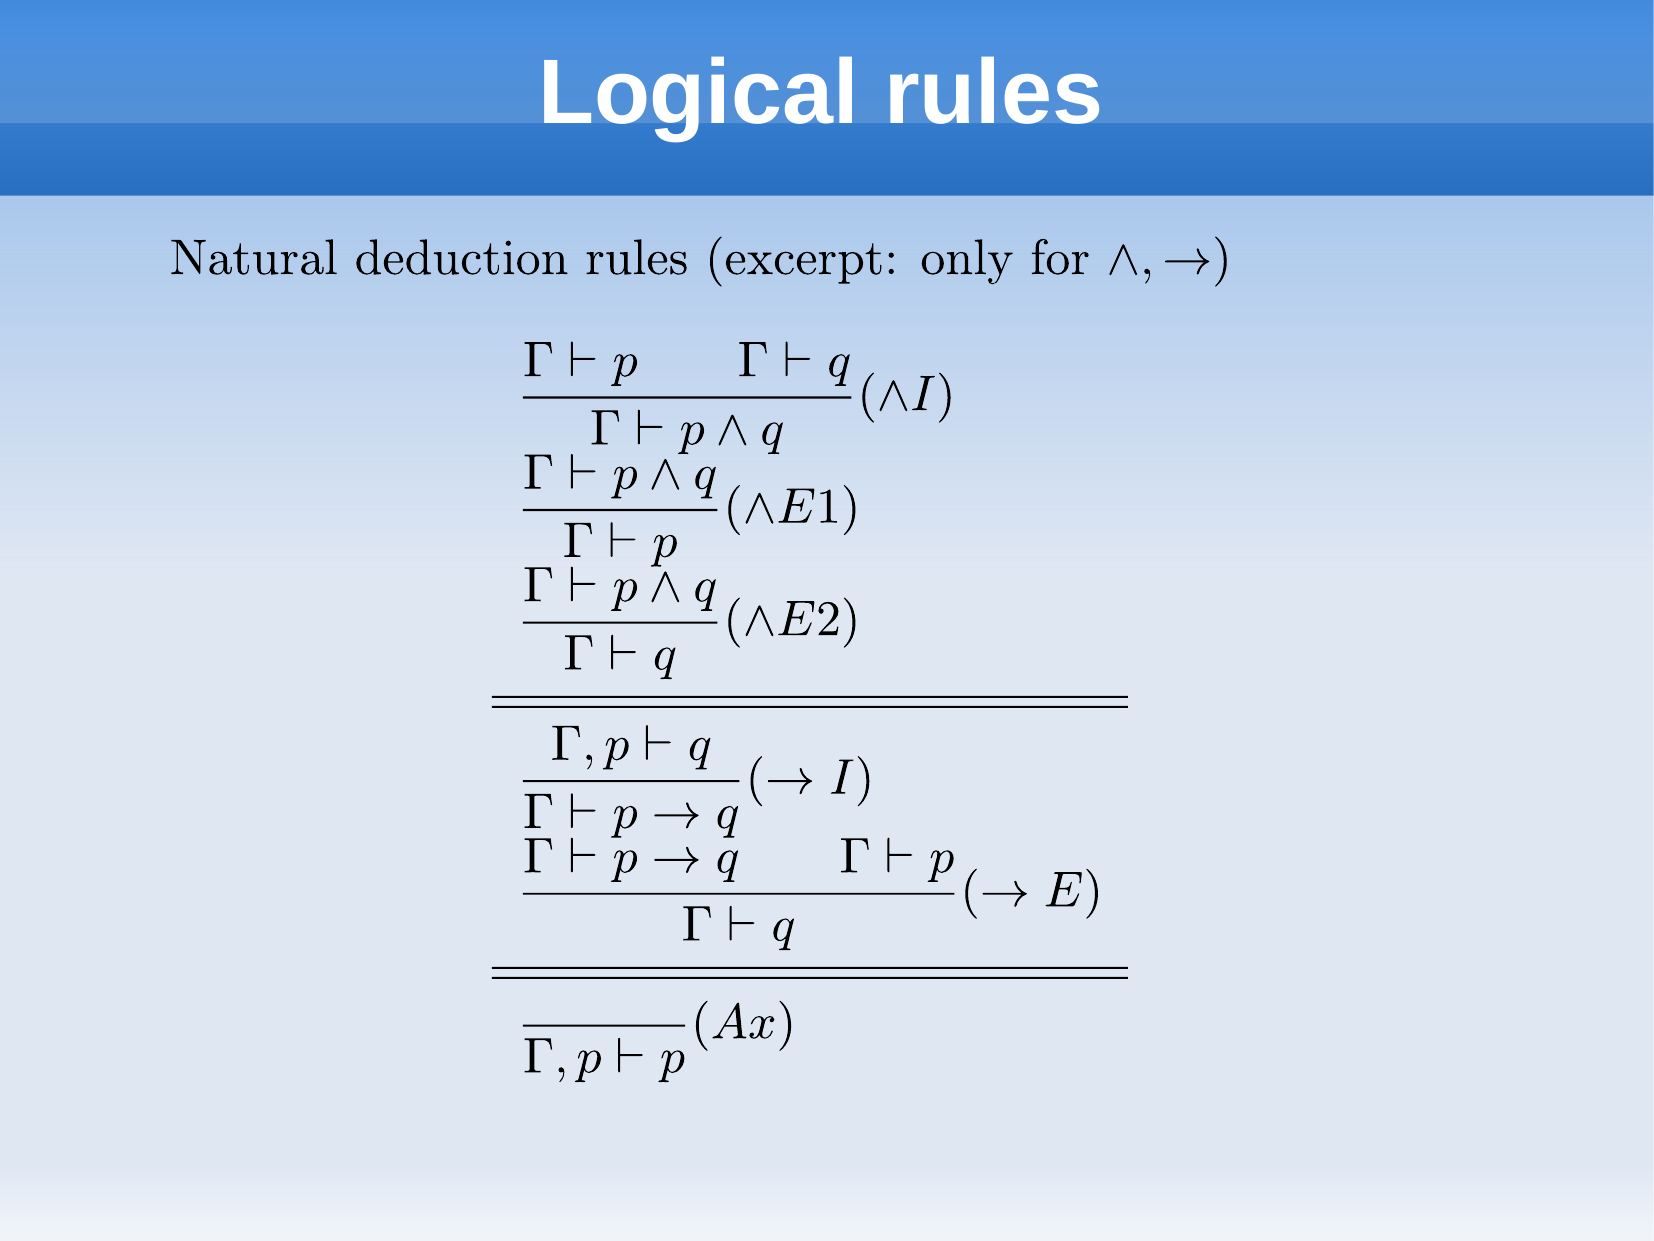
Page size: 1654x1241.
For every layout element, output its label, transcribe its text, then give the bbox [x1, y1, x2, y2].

picture [0, 0, 1654, 1241]
title Logical rules [76, 0, 1565, 188]
